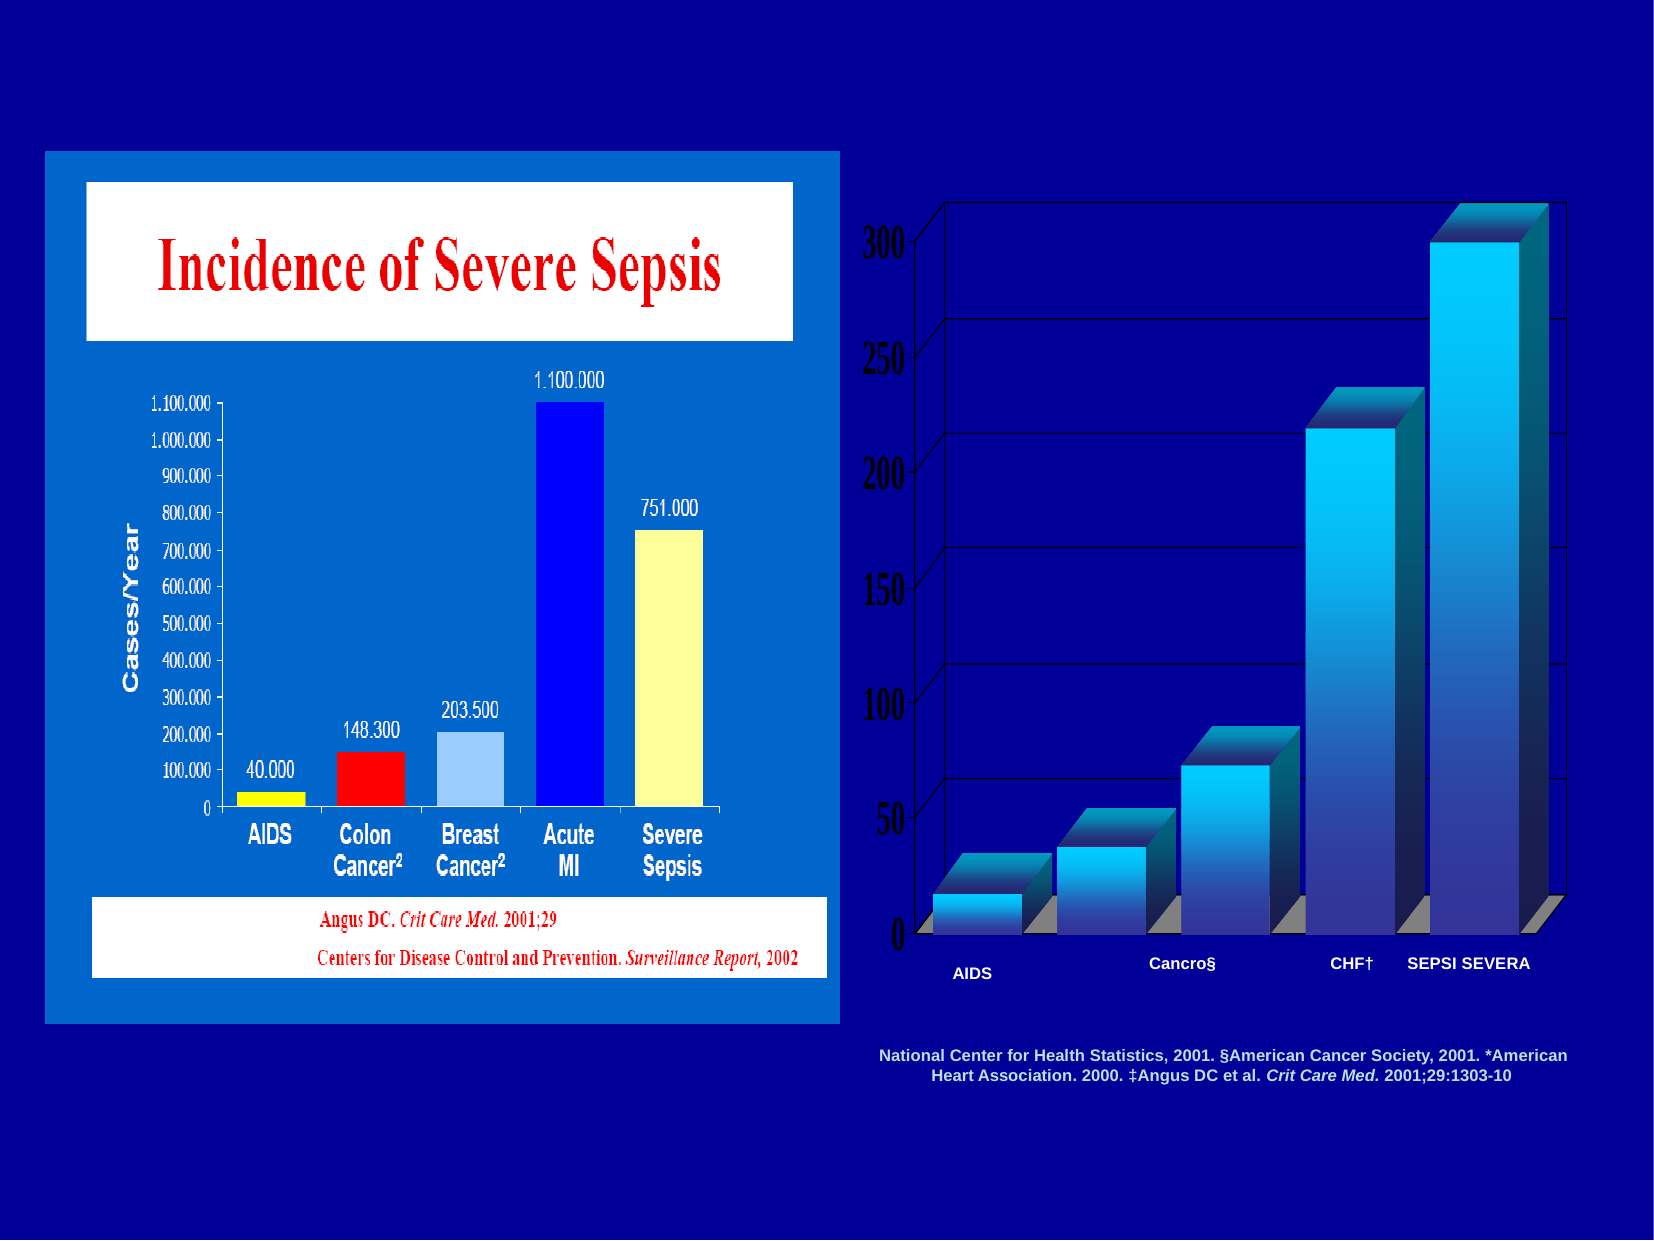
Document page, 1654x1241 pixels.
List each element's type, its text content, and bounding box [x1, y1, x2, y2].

picture [45, 151, 839, 1024]
text_box SEPSI SEVERA [1389, 945, 1613, 981]
text_box Cancro§ [1128, 945, 1231, 981]
text_box National Center for Health Statistics, 2001. §American Cancer Society, 2001. *American Heart Association. 2000. ‡Angus DC et al. Crit Care Med. 2001;29:1303-10 [852, 1036, 1596, 1093]
text_box AIDS [931, 954, 1008, 991]
chart [839, 151, 1604, 1024]
text_box CHF† [1309, 945, 1389, 981]
